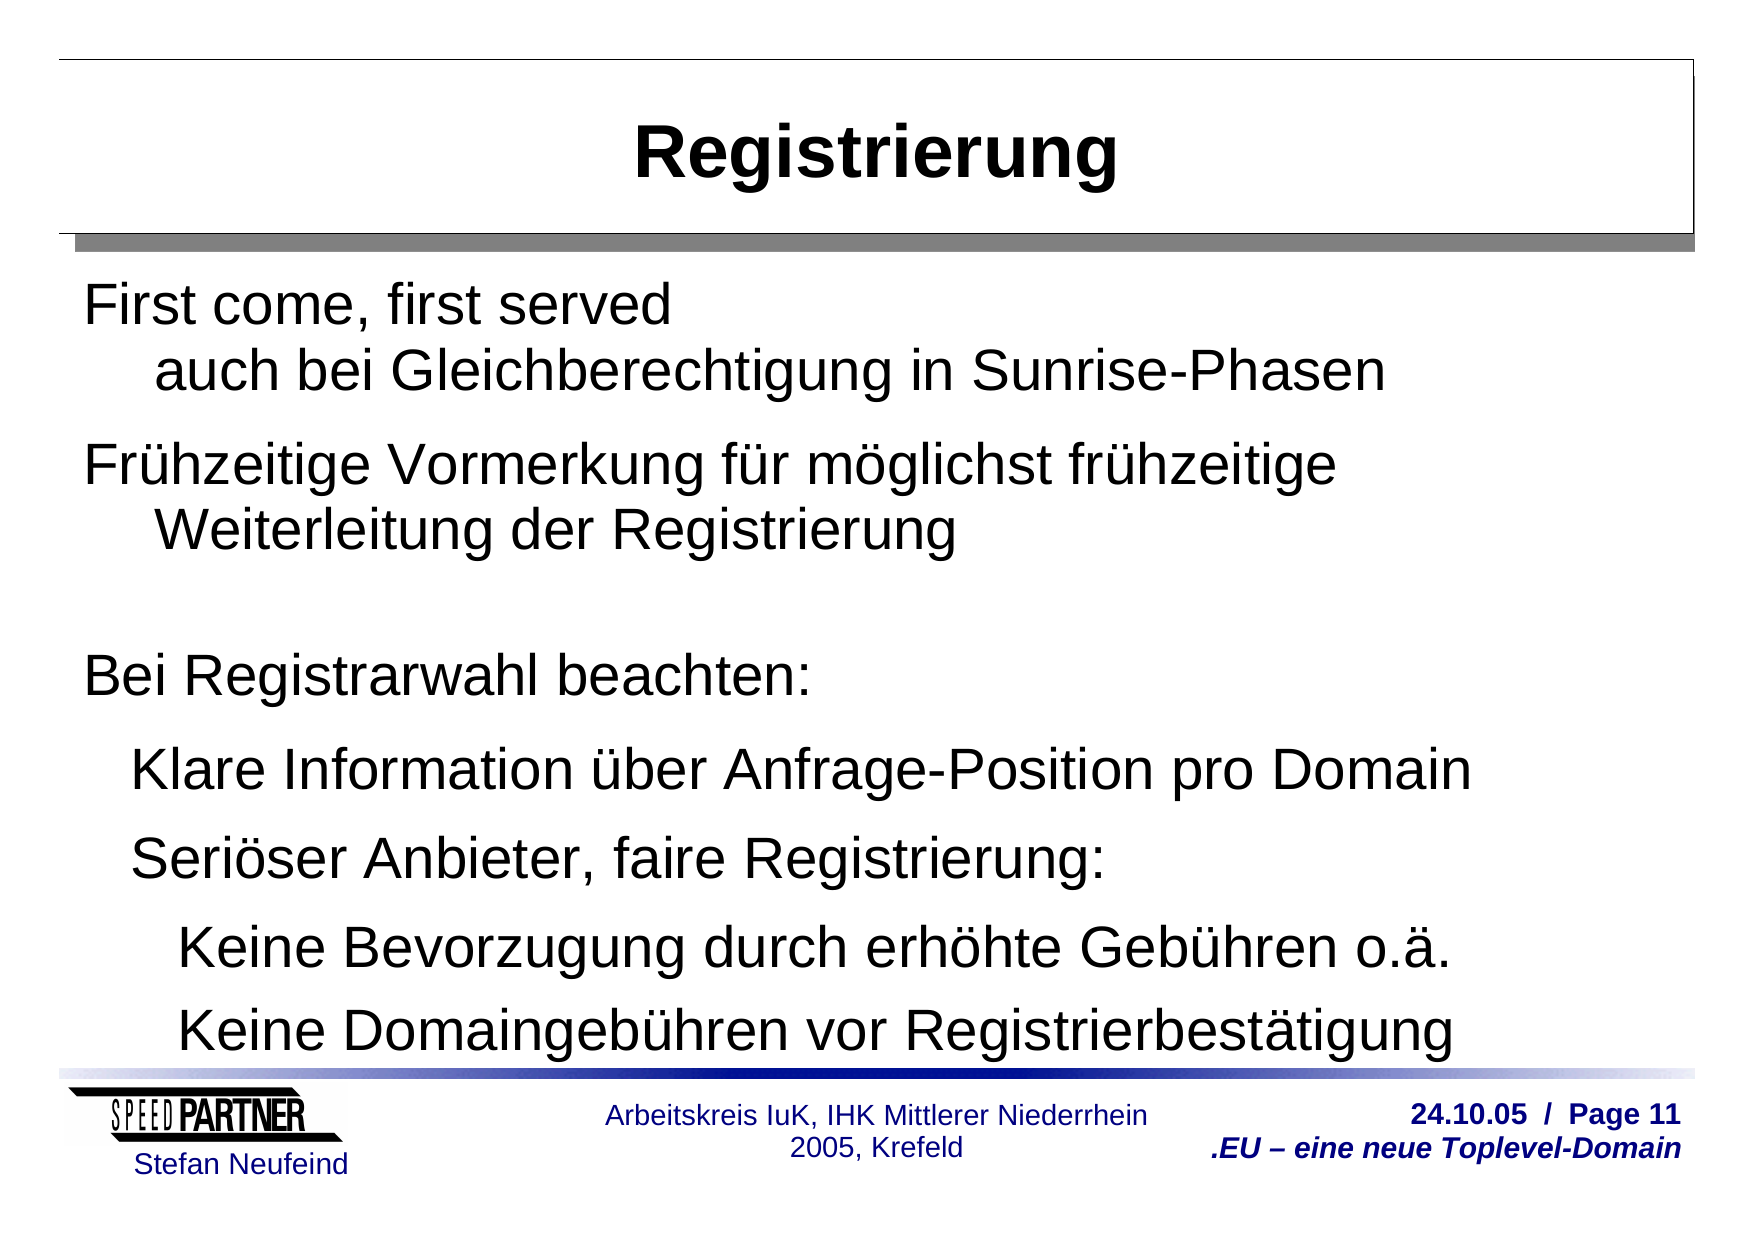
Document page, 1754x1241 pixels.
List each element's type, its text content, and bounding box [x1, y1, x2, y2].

picture [59, 1068, 1695, 1079]
list First come, first served auch bei Gleichberechtigung in Sunrise-Phasen Frühzeitige Vormerkung für möglichst frühzeitige Weiterleitung der Registrierung Bei Registrarwahl beachten: Klare Information über Anfrage-Position pro Domain Seriöser Anbieter, faire Registrierung: Keine Bevorzugung durch erhöhte Gebühren o.ä. Keine Domaingebühren vor Registrierbestätigung [71, 272, 1695, 1060]
title Registrierung [59, 59, 1695, 244]
picture [64, 1082, 348, 1146]
